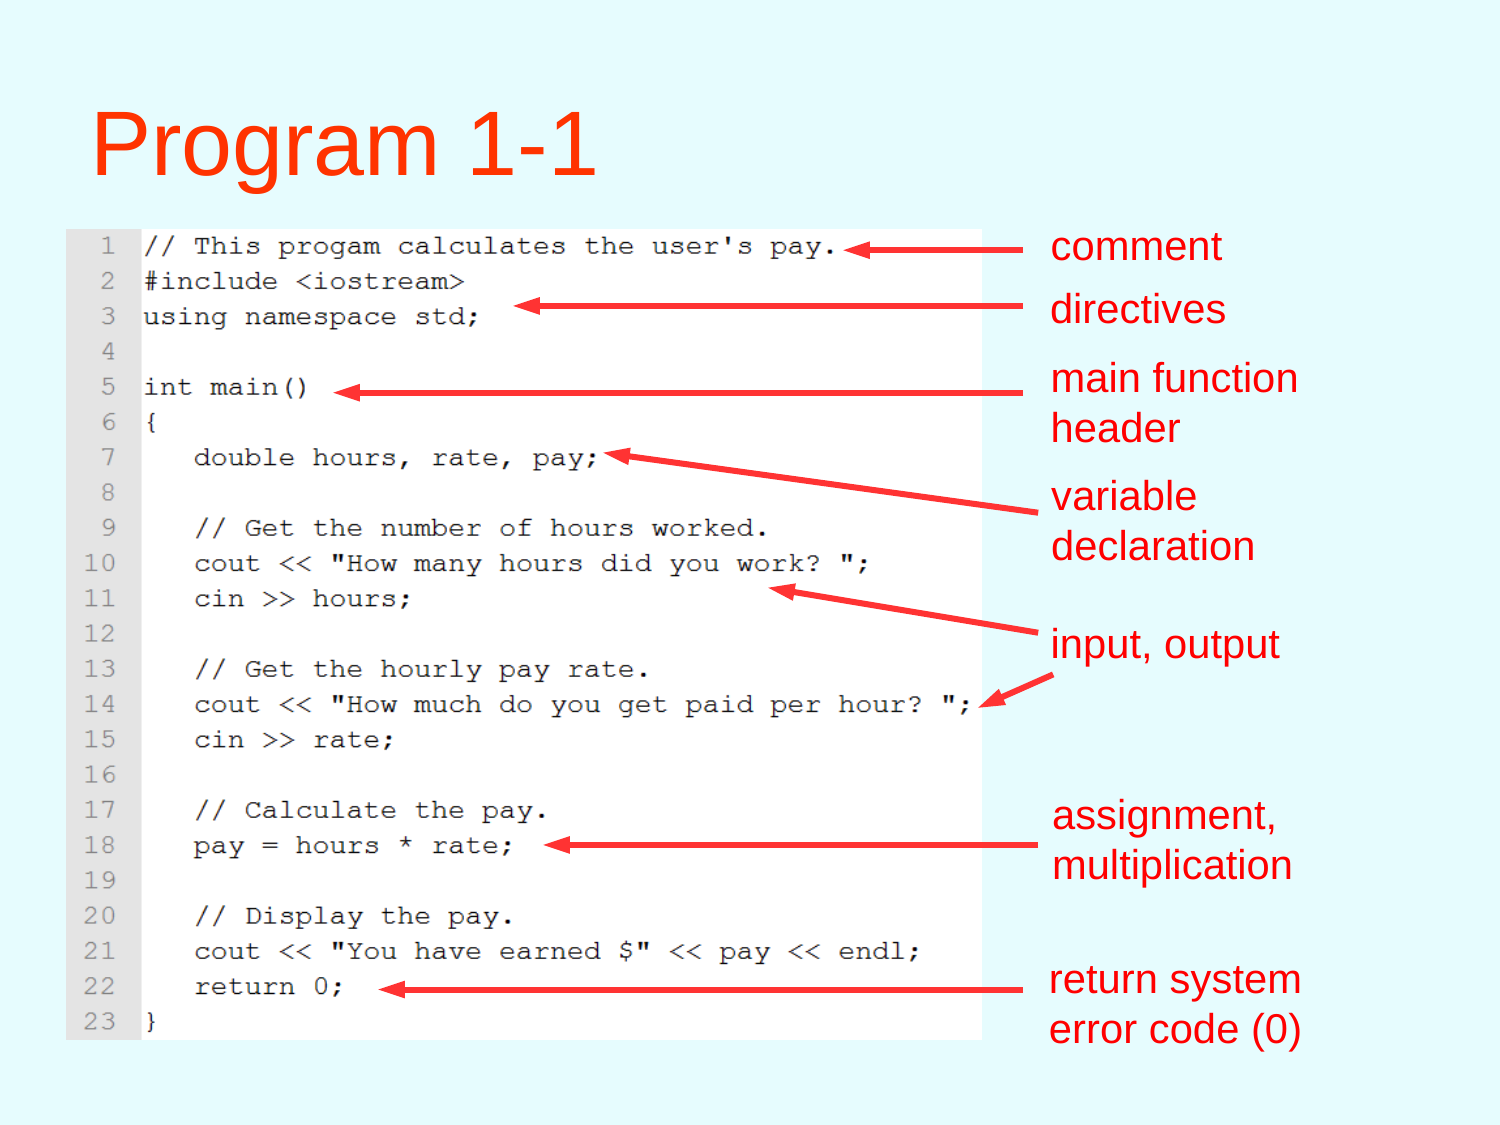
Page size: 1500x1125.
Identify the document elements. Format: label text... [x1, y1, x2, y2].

text_box assignment, multiplication [1037, 780, 1429, 896]
text_box variable declaration [1036, 461, 1337, 577]
text_box return system error code (0) [1034, 944, 1381, 1060]
text_box main function header [1035, 343, 1336, 459]
picture [66, 229, 982, 1040]
text_box directives [1035, 274, 1459, 340]
text_box comment [1035, 211, 1336, 274]
text_box input, output [1035, 608, 1336, 675]
title Program 1-1 [75, 45, 1426, 233]
